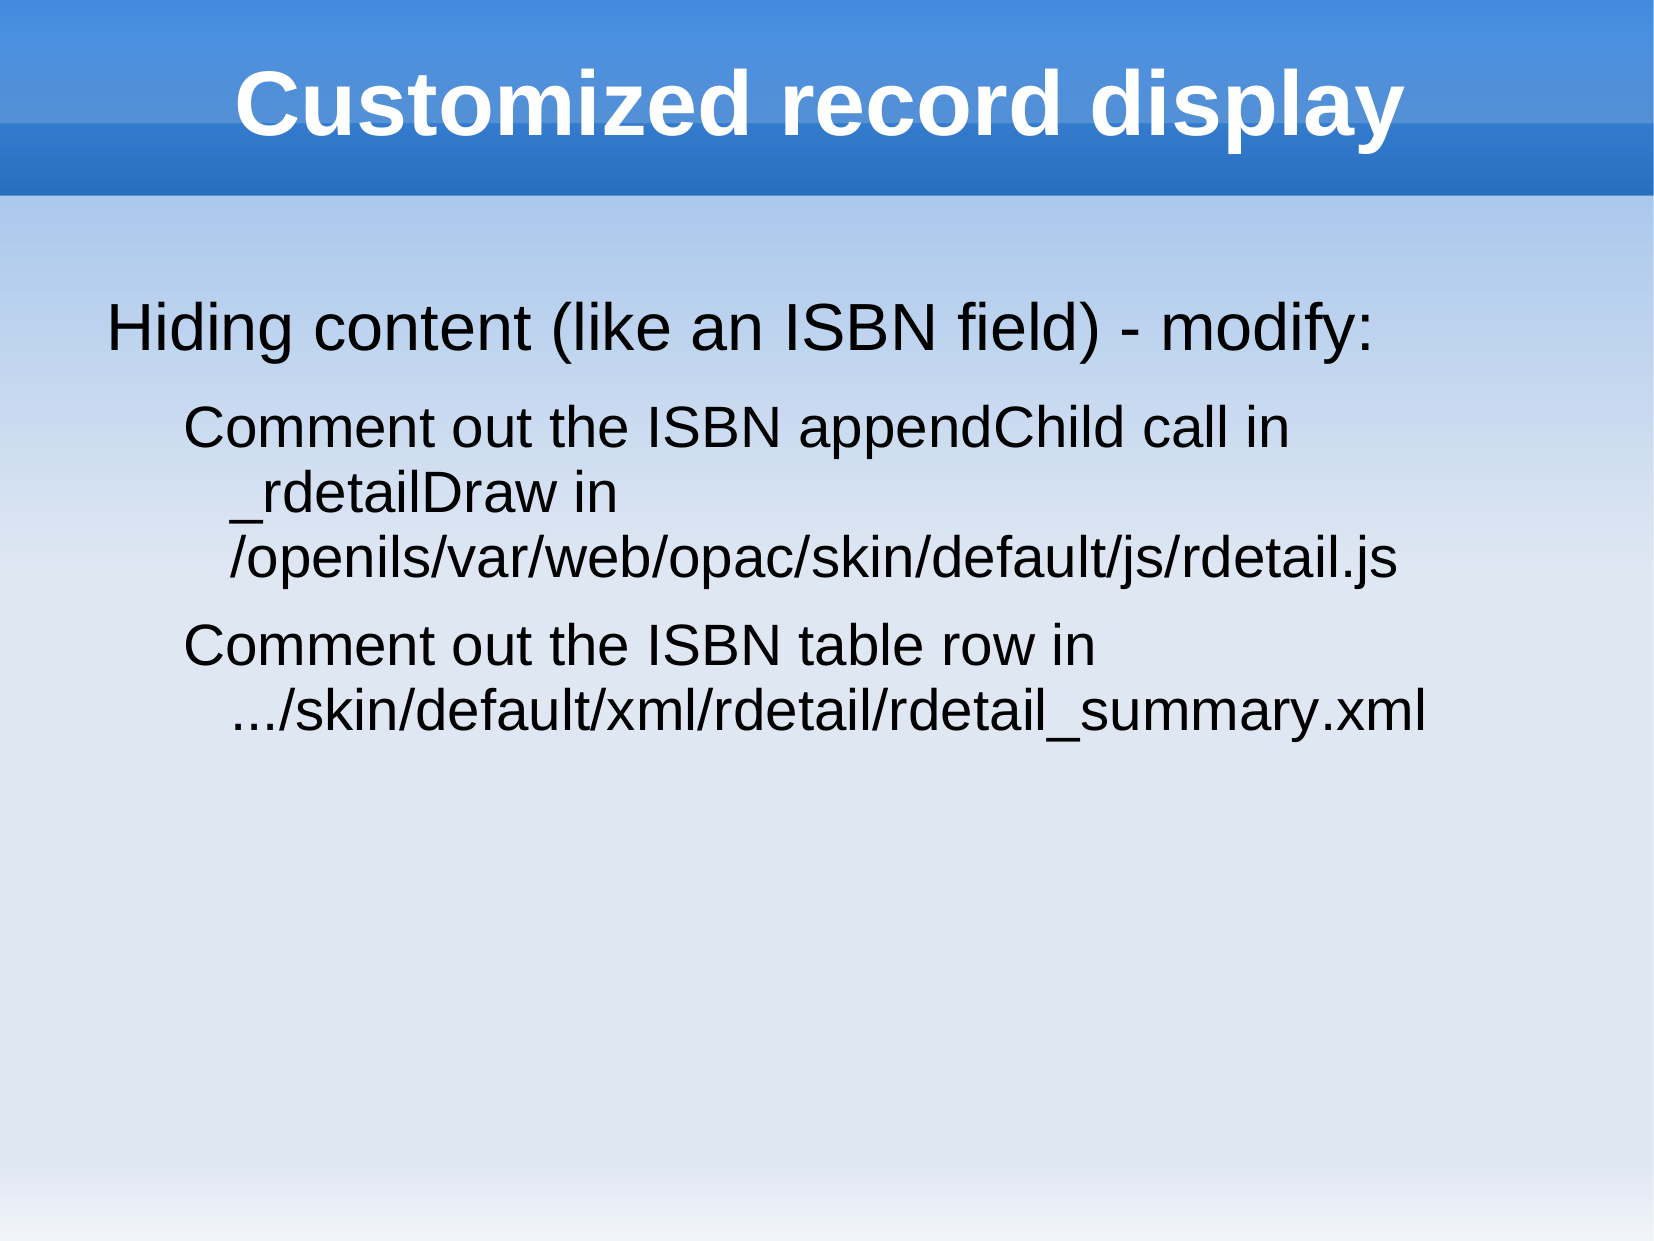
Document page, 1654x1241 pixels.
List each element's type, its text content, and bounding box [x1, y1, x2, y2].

picture [0, 0, 1654, 1241]
list Hiding content (like an ISBN field) - modify: Comment out the ISBN appendChild call in _rdetailDraw in /openils/var/web/opac/skin/default/js/rdetail.js Comment out the ISBN table row in .../skin/default/xml/rdetail/rdetail_summary.xml [88, 290, 1565, 1109]
title Customized record display [76, 0, 1565, 208]
